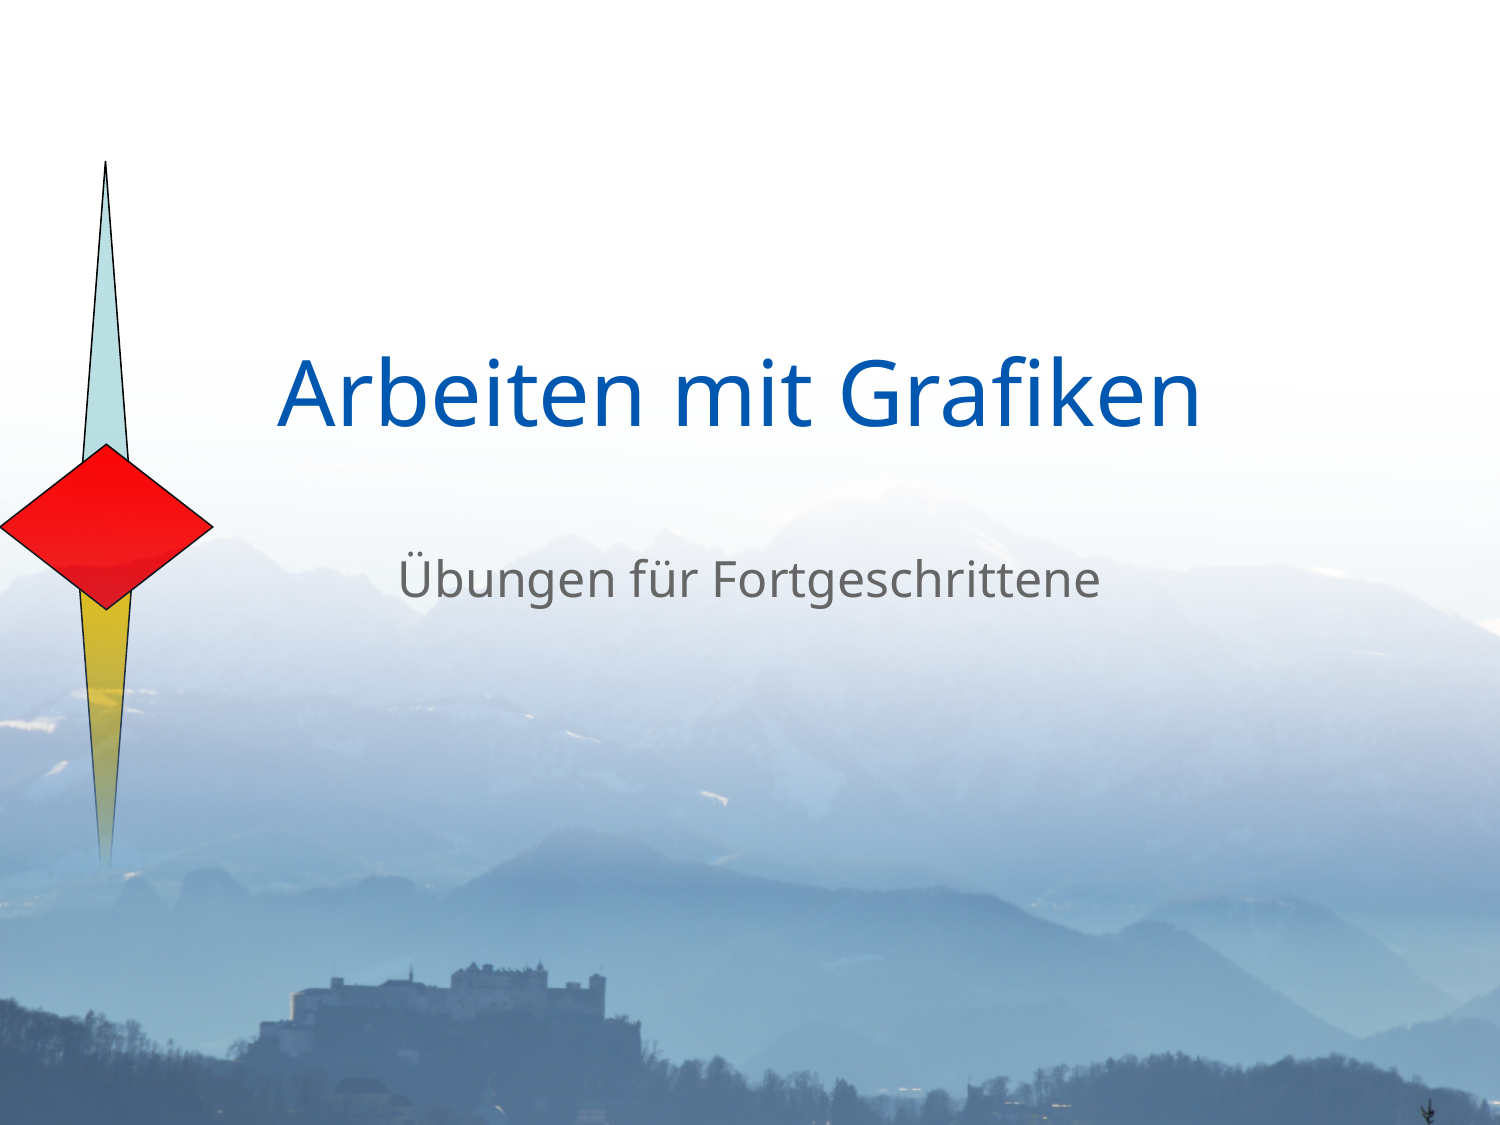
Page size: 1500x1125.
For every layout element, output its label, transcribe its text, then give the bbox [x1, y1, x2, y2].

title Arbeiten mit Grafiken Übungen für Fortgeschrittene [112, 339, 1388, 601]
picture [0, 361, 1500, 1125]
